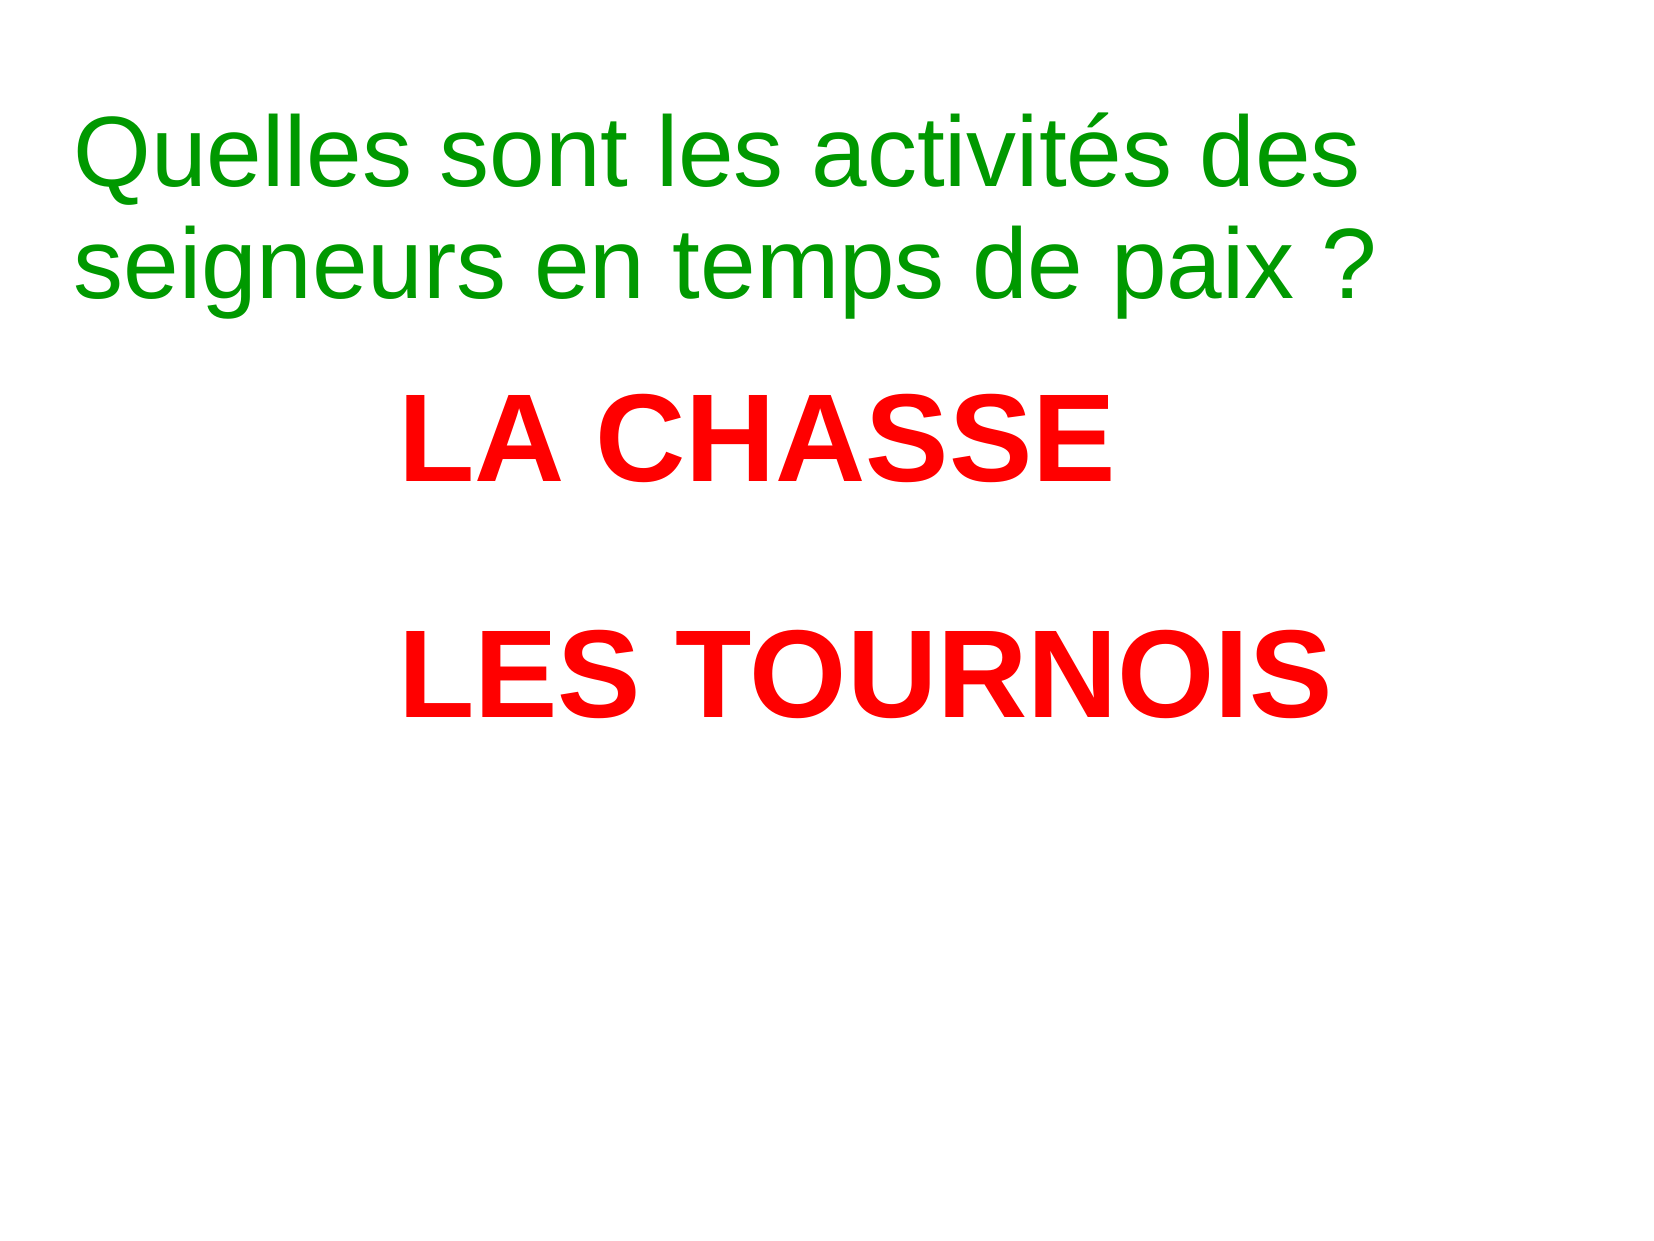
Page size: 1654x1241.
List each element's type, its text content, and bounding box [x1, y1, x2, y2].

text_box LA CHASSE [383, 360, 1329, 597]
text_box Quelles sont les activités des seigneurs en temps de paix ? [59, 88, 1593, 327]
text_box LES TOURNOIS [383, 597, 1388, 997]
